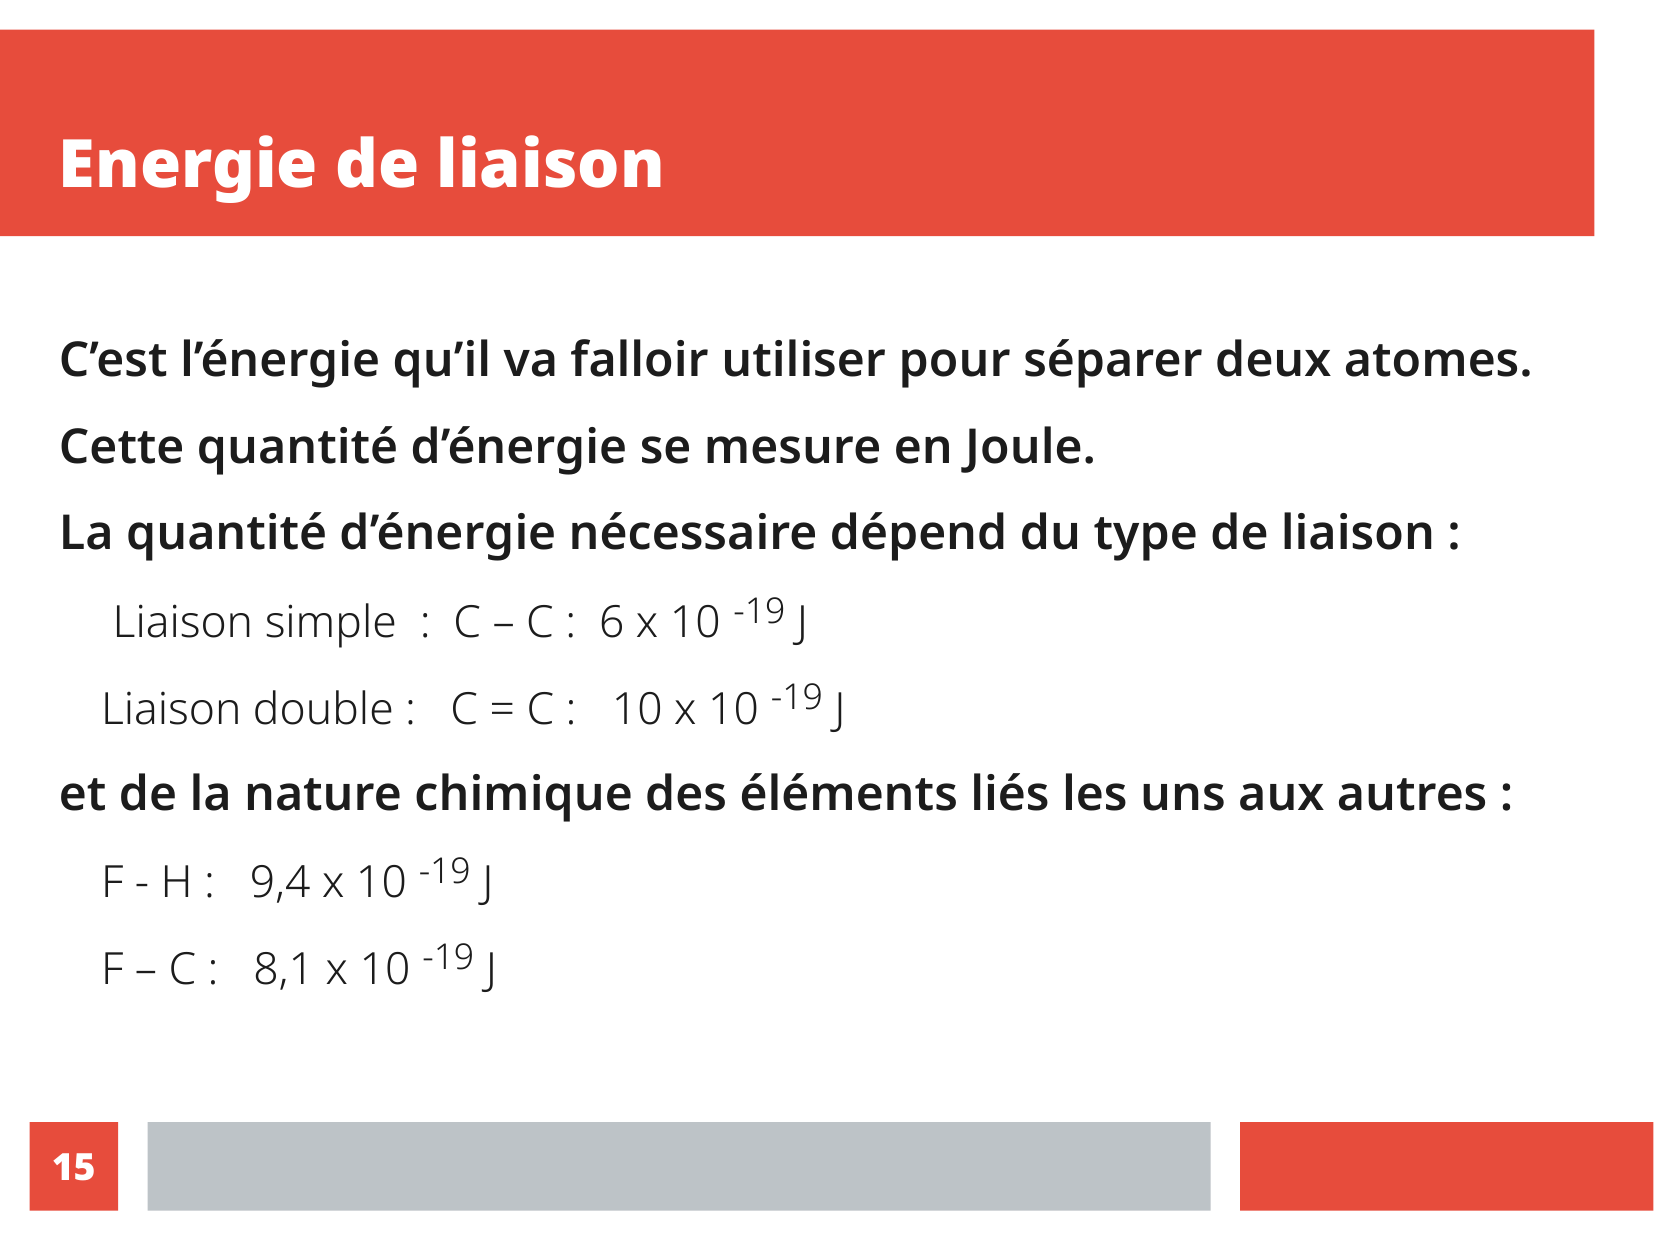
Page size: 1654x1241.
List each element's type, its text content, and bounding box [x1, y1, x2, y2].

title Energie de liaison [59, 59, 1595, 207]
list C’est l’énergie qu’il va falloir utiliser pour séparer deux atomes. Cette quantité d’énergie se mesure en Joule. La quantité d’énergie nécessaire dépend du type de liaison : Liaison simple : C – C : 6 x 10 -19 J Liaison double : C = C : 10 x 10 -19 J et de la nature chimique des éléments liés les uns aux autres : F - H : 9,4 x 10 -19 J F – C : 8,1 x 10 -19 J [59, 324, 1565, 1093]
